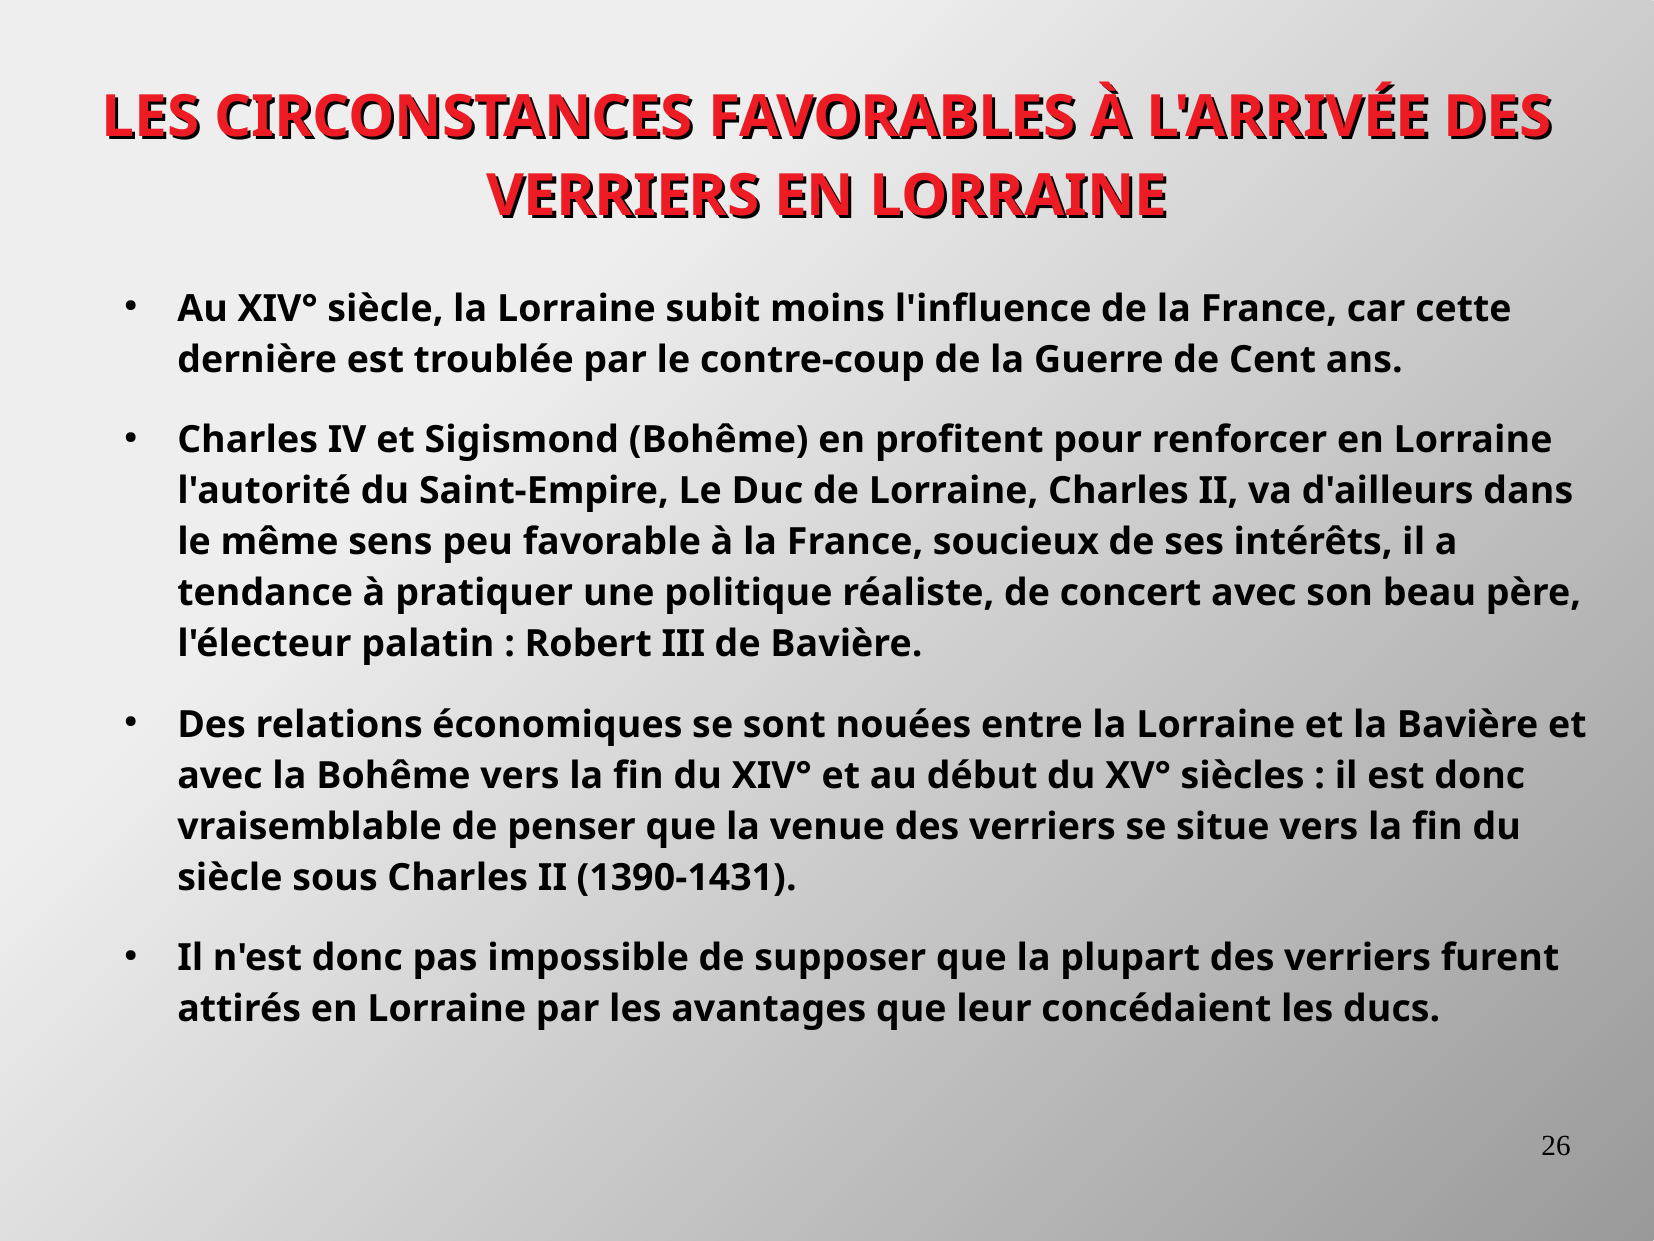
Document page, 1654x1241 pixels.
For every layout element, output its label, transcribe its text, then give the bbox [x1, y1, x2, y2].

title LES CIRCONSTANCES FAVORABLES À L'ARRIVÉE DES VERRIERS EN LORRAINE [82, 49, 1571, 257]
list Au XIV° siècle, la Lorraine subit moins l'influence de la France, car cette dernière est troublée par le contre-coup de la Guerre de Cent ans. Charles IV et Sigismond (Bohême) en profitent pour renforcer en Lorraine l'autorité du Saint-Empire, Le Duc de Lorraine, Charles II, va d'ailleurs dans le même sens peu favorable à la France, soucieux de ses intérêts, il a tendance à pratiquer une politique réaliste, de concert avec son beau père, l'électeur palatin : Robert III de Bavière. Des relations économiques se sont nouées entre la Lorraine et la Bavière et avec la Bohême vers la fin du XIV° et au début du XV° siècles : il est donc vraisemblable de penser que la venue des verriers se situe vers la fin du siècle sous Charles II (1390-1431). Il n'est donc pas impossible de supposer que la plupart des verriers furent attirés en Lorraine par les avantages que leur concédaient les ducs. [106, 281, 1595, 1067]
